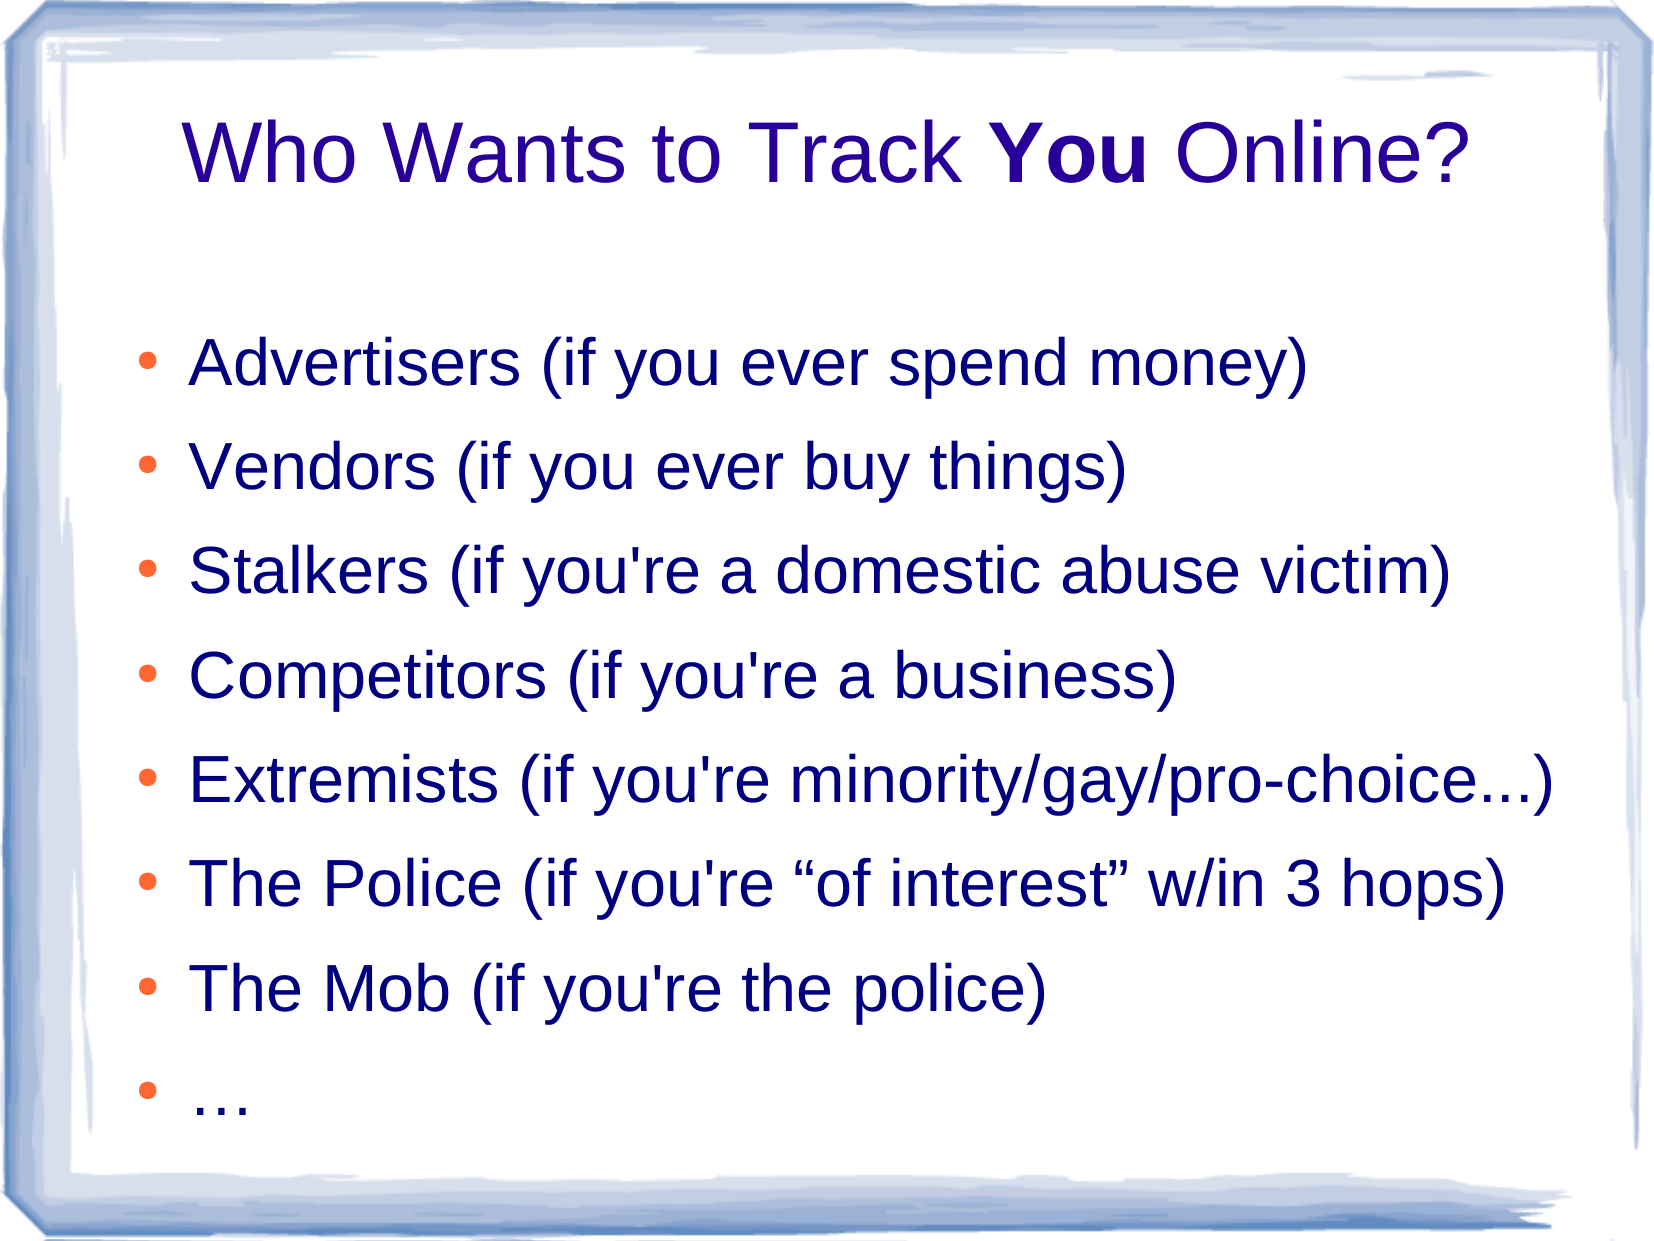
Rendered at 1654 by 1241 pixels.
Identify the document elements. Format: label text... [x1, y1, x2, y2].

title Who Wants to Track You Online? [82, 49, 1571, 257]
list Advertisers (if you ever spend money) Vendors (if you ever buy things) Stalkers (if you're a domestic abuse victim) Competitors (if you're a business) Extremists (if you're minority/gay/pro-choice...) The Police (if you're “of interest” w/in 3 hops) The Mob (if you're the police) … [118, 324, 1571, 1128]
picture [0, 0, 1654, 1241]
